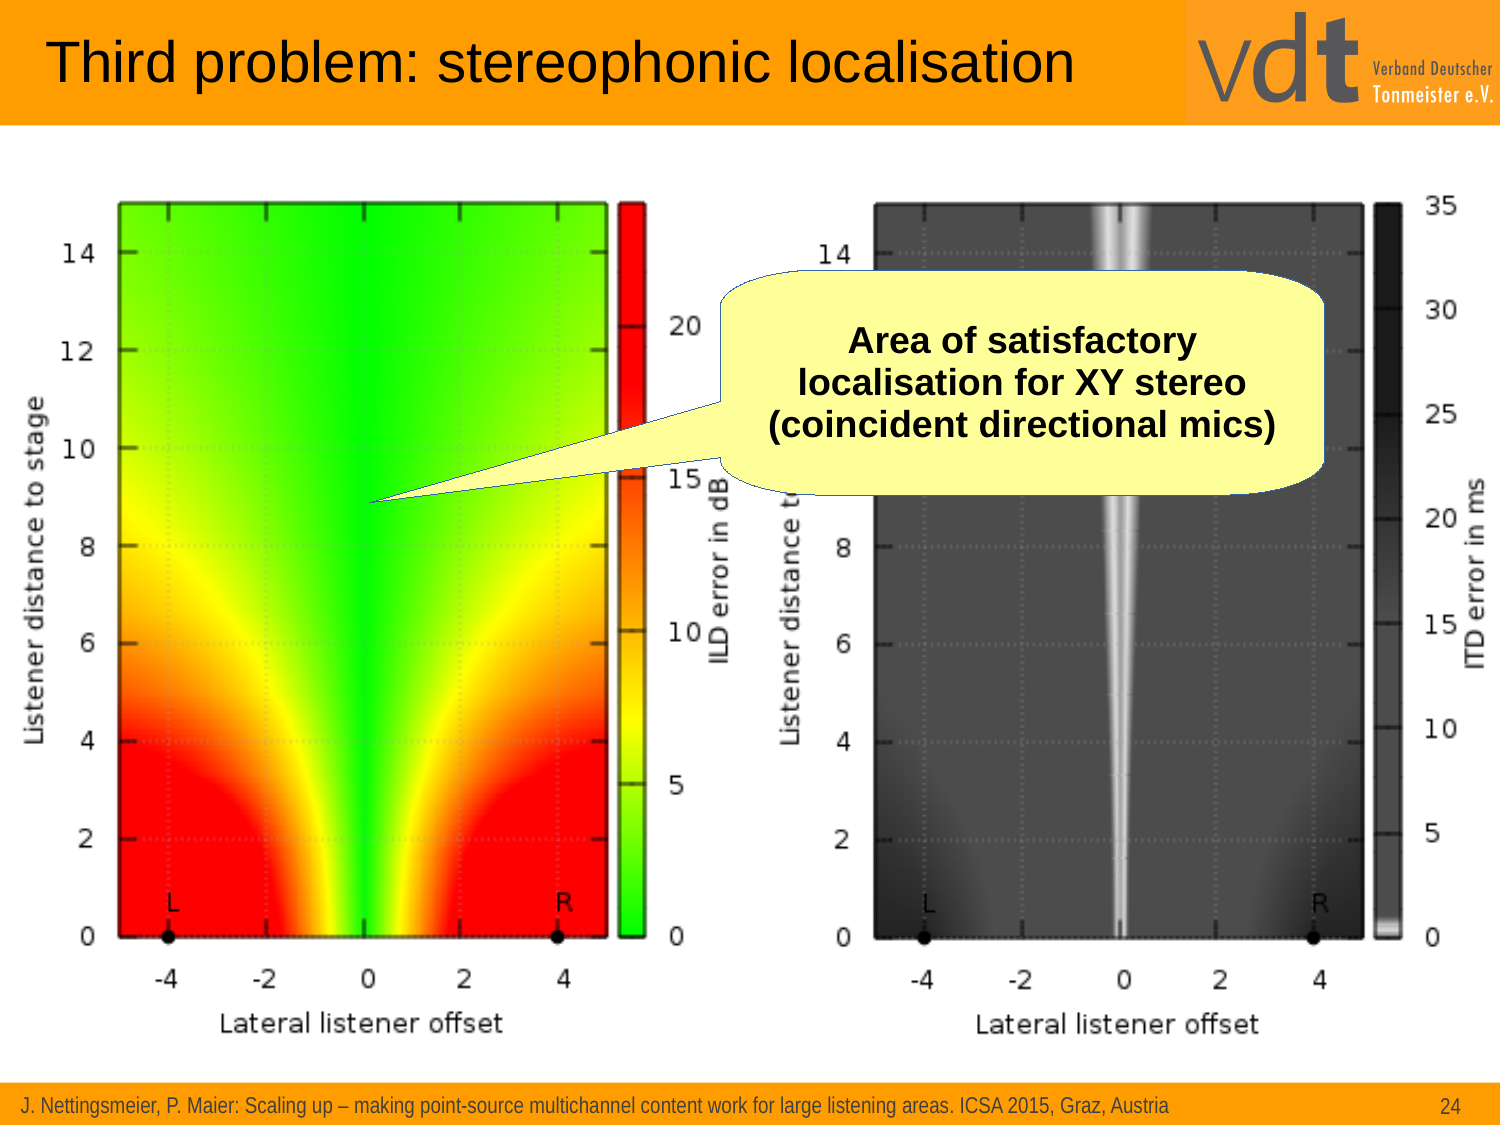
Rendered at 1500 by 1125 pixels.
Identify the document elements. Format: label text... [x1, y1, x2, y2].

picture [1185, 0, 1500, 124]
picture [12, 135, 748, 1065]
text_box Area of satisfactory localisation for XY stereo (coincident directional mics) [369, 270, 1325, 503]
title Third problem: stereophonic localisation [45, 0, 1171, 126]
picture [768, 135, 1500, 1066]
